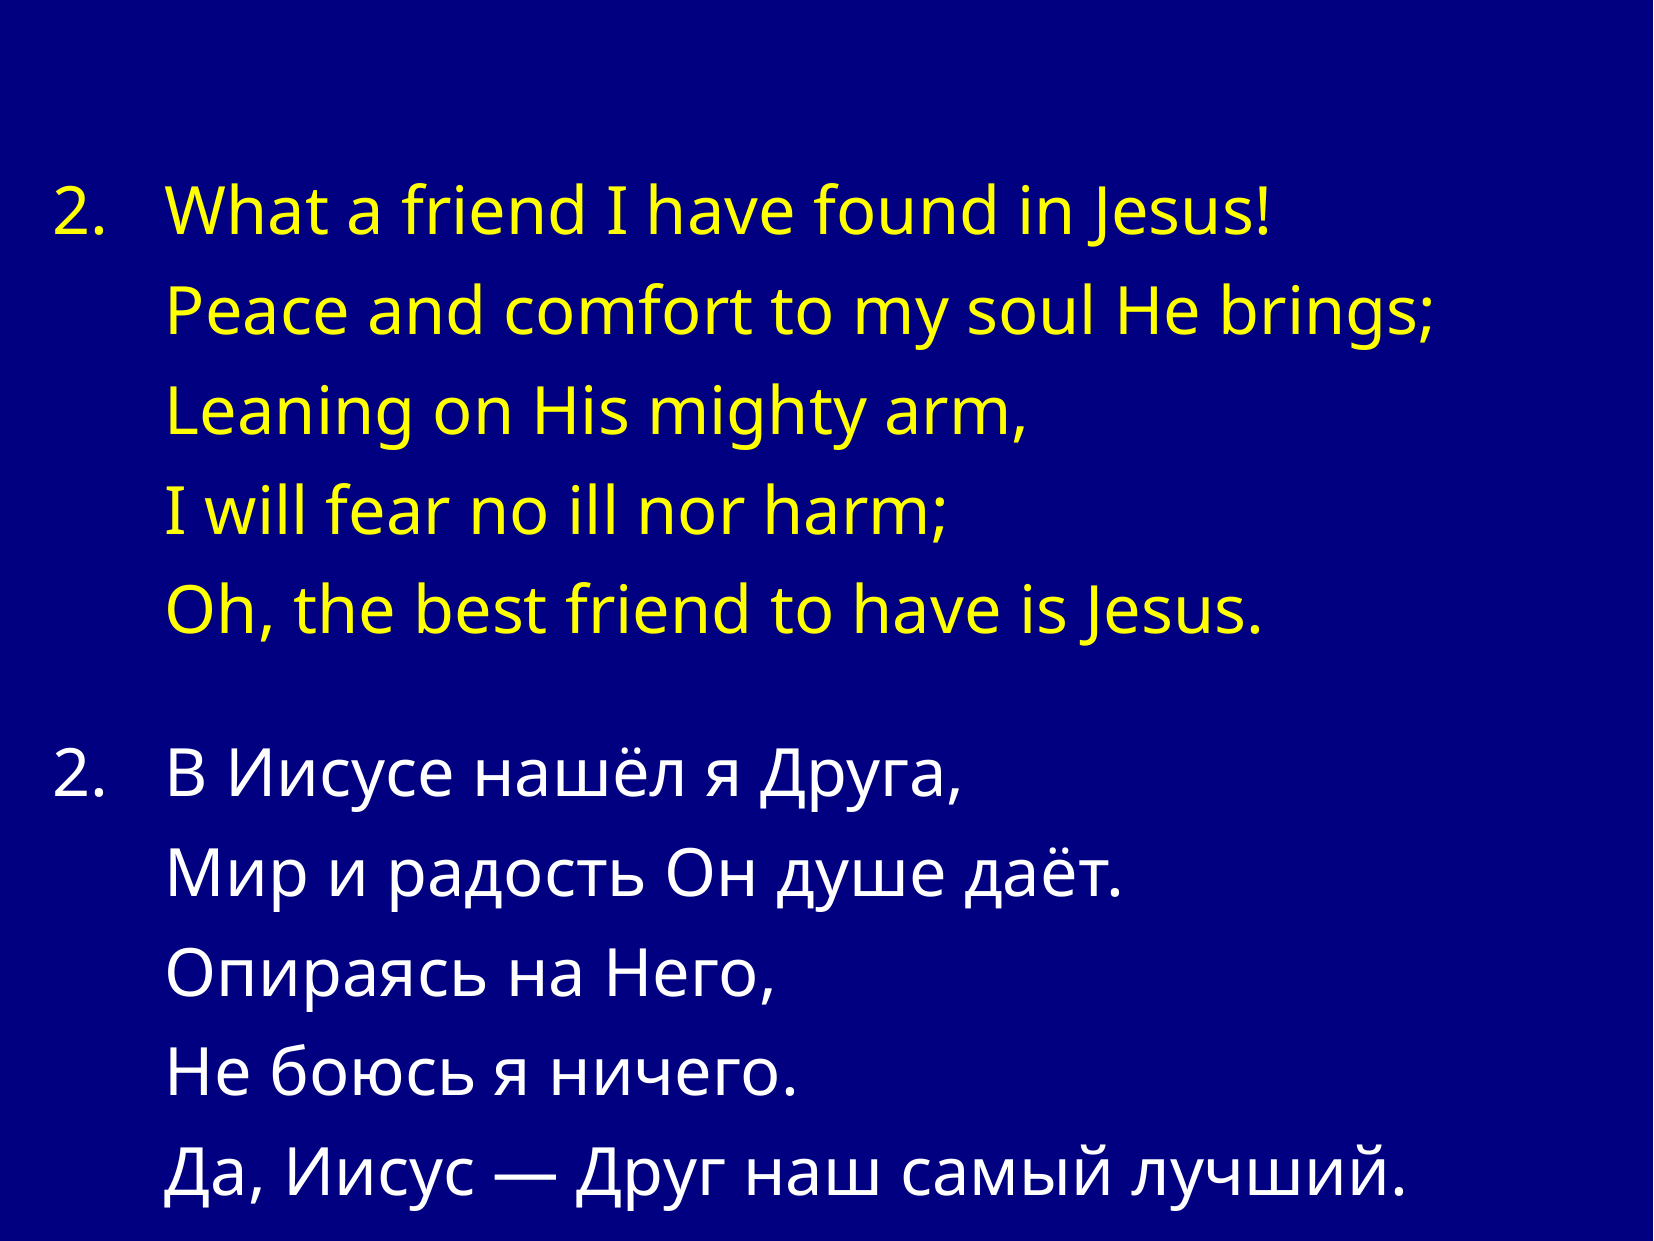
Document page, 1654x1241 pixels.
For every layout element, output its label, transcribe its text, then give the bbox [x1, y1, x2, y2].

text_box 2. What a friend I have found in Jesus! Peace and comfort to my soul He brings; Leaning on His mighty arm, I will fear no ill nor harm; Oh, the best friend to have is Jesus. [37, 56, 1653, 618]
text_box 2. В Иисусе нашёл я Друга, Мир и радость Он душе даёт. Опираясь на Него, Не боюсь я ничего. Да, Иисус — Друг наш самый лучший. [37, 618, 1653, 1181]
